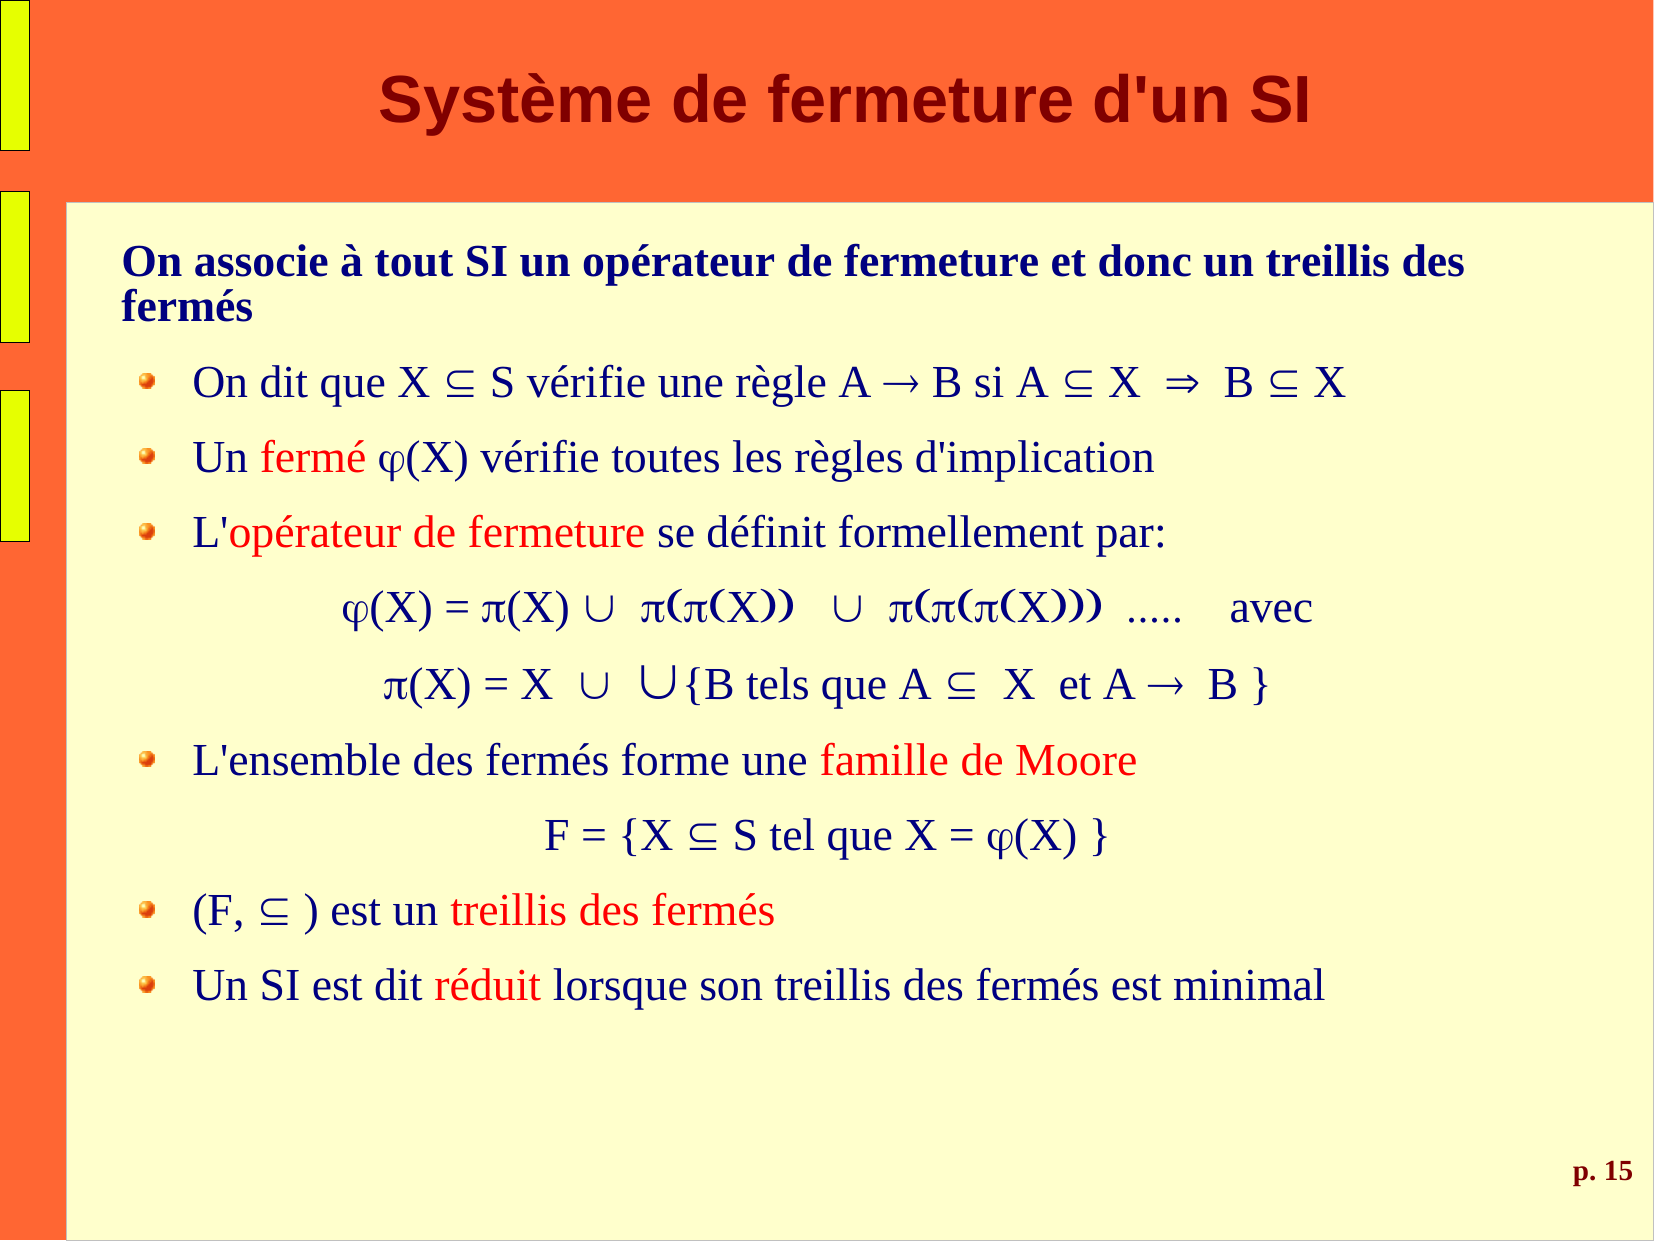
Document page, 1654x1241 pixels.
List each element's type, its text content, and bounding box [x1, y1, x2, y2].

list On associe à tout SI un opérateur de fermeture et donc un treillis des fermés On dit que X  S vérifie une règle A  B si A  X  B  X Un fermé (X) vérifie toutes les règles d'implication L'opérateur de fermeture se définit formellement par: (X) = (X)  ((X))  (((X))) ..... avec (X) = X  {B tels que A  X et A  B } L'ensemble des fermés forme une famille de Moore F = {X  S tel que X = (X) } (F,  ) est un treillis des fermés Un SI est dit réduit lorsque son treillis des fermés est minimal [121, 239, 1534, 1112]
title Système de fermeture d'un SI [98, 41, 1594, 158]
